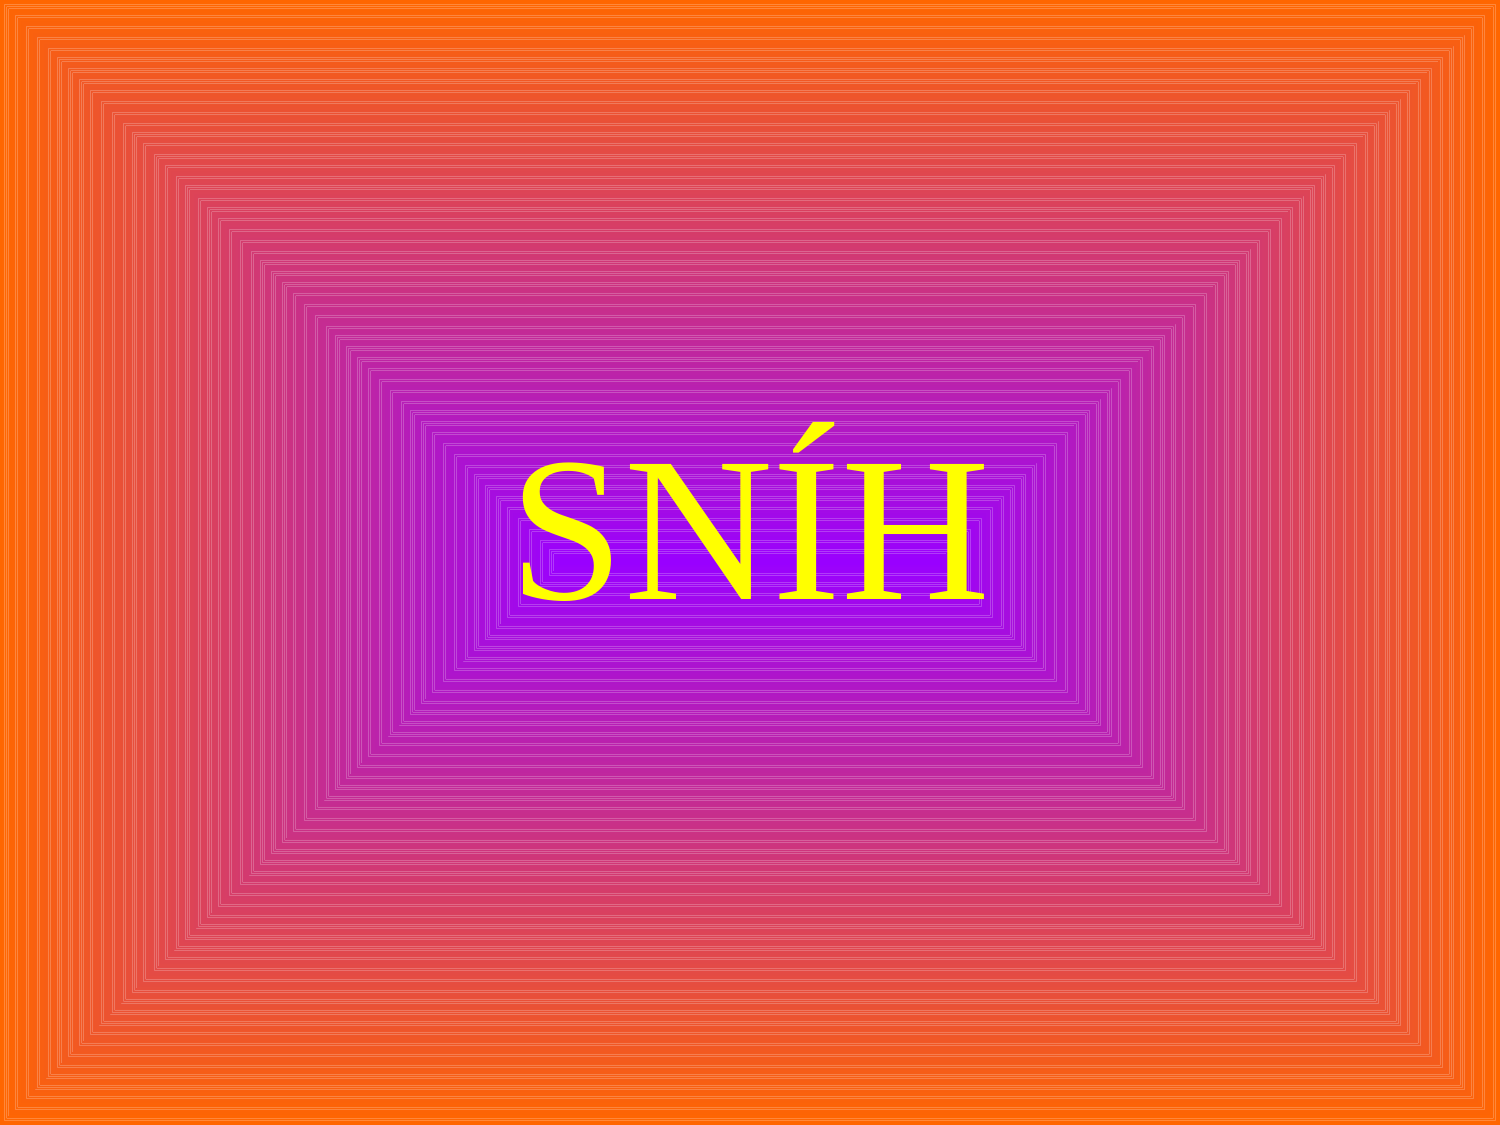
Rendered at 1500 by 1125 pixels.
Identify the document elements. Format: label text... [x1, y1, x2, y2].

text_box SNÍH [0, 385, 1500, 649]
